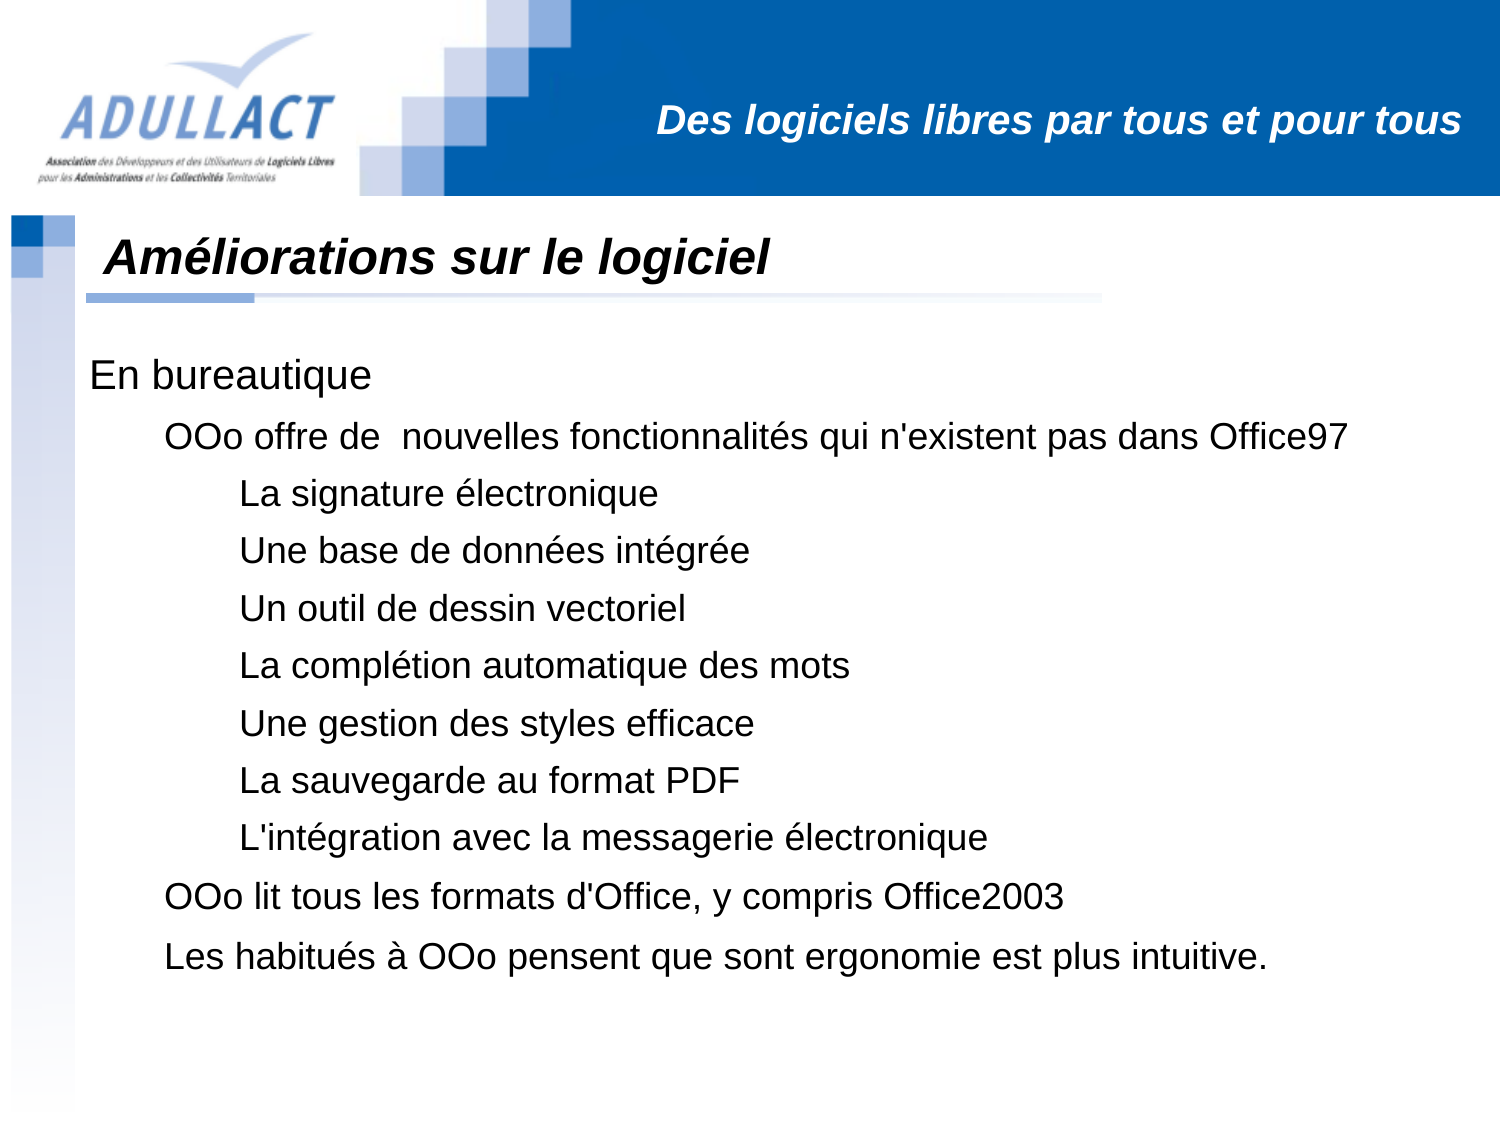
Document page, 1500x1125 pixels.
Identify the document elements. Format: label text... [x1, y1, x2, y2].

list En bureautique OOo offre de nouvelles fonctionnalités qui n'existent pas dans Office97 La signature électronique Une base de données intégrée Un outil de dessin vectoriel La complétion automatique des mots Une gestion des styles efficace La sauvegarde au format PDF L'intégration avec la messagerie électronique OOo lit tous les formats d'Office, y compris Office2003 Les habitués à OOo pensent que sont ergonomie est plus intuitive. [89, 348, 1453, 1125]
picture [31, 29, 346, 189]
picture [10, 214, 75, 1113]
title Améliorations sur le logiciel [88, 219, 1459, 292]
picture [86, 293, 1102, 303]
picture [356, 0, 1500, 196]
